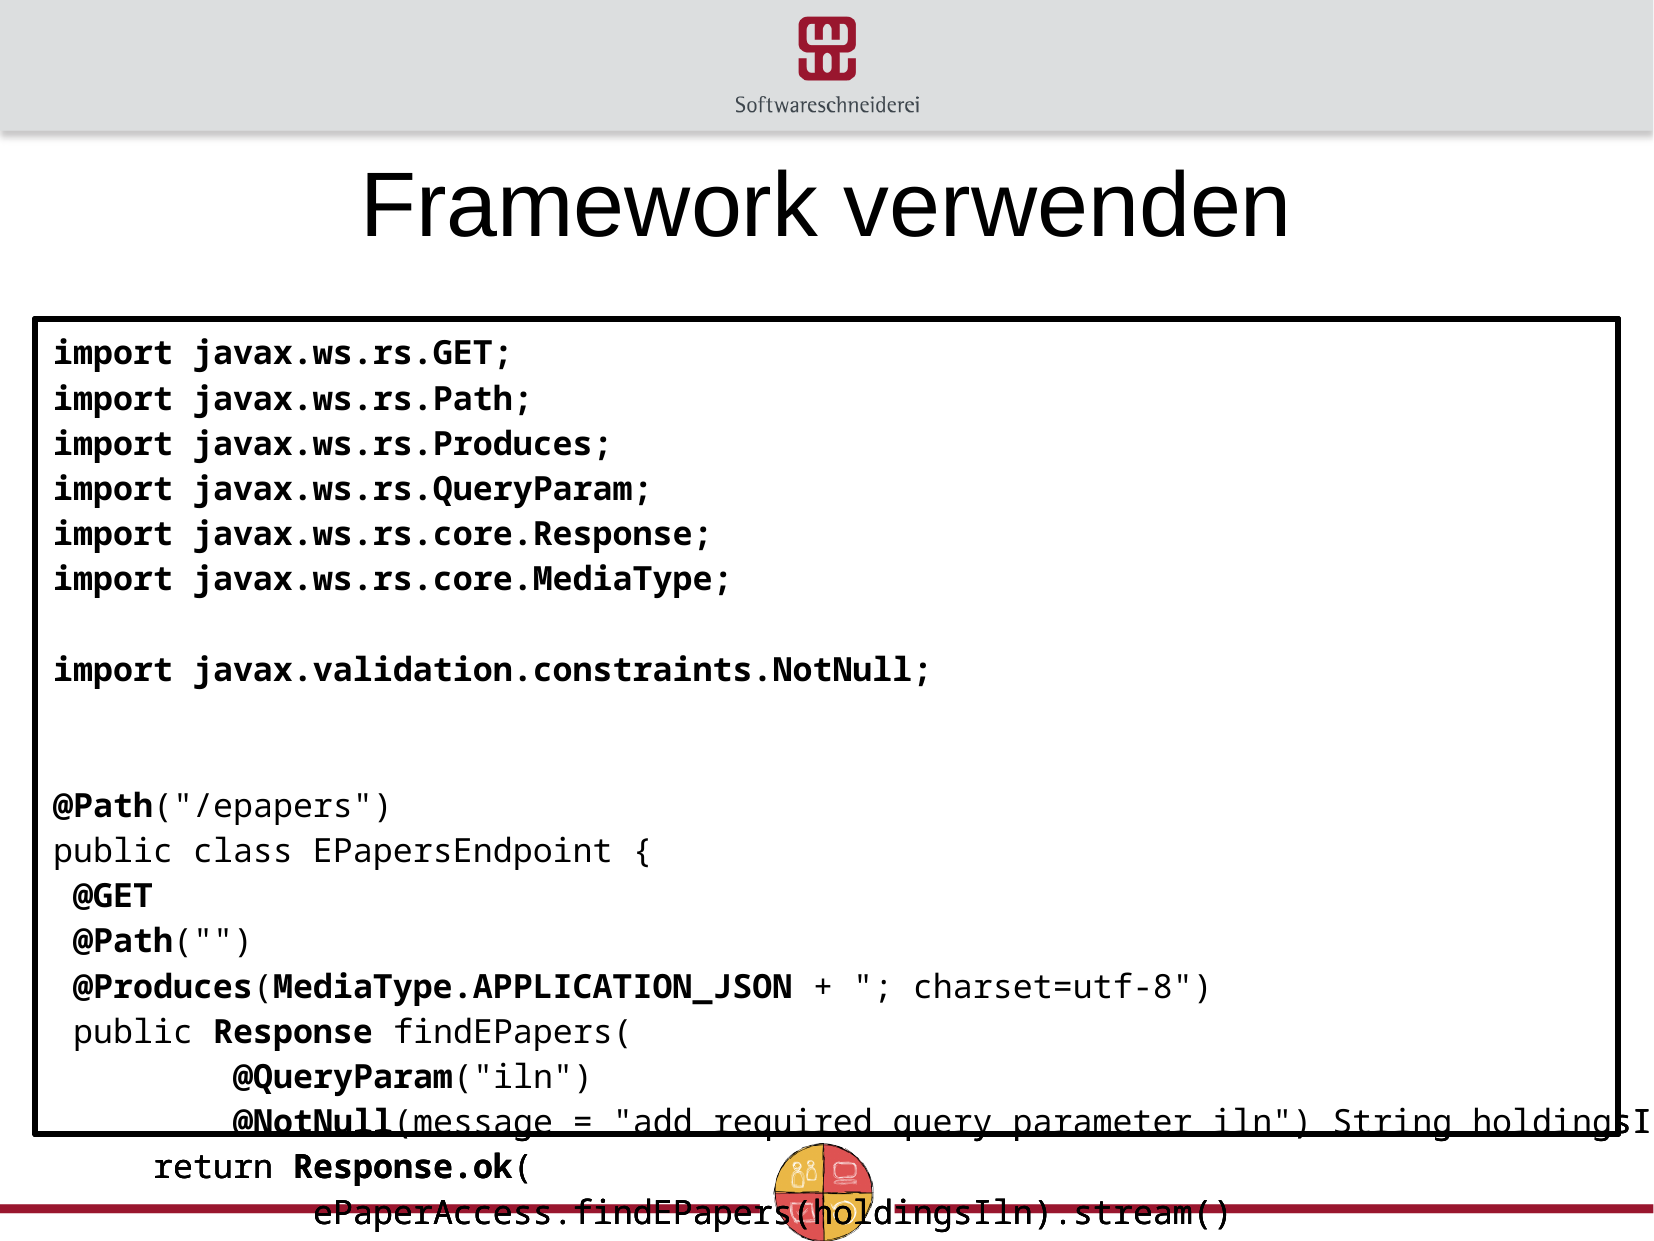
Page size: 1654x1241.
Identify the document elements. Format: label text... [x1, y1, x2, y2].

text_box import javax.ws.rs.GET; import javax.ws.rs.Path; import javax.ws.rs.Produces; import javax.ws.rs.QueryParam; import javax.ws.rs.core.Response; import javax.ws.rs.core.MediaType; import javax.validation.constraints.NotNull; @Path("/epapers") public class EPapersEndpoint { @GET @Path("") @Produces(MediaType.APPLICATION_JSON + "; charset=utf-8") public Response findEPapers( @QueryParam("iln") @NotNull(message = "add required query parameter iln") String holdingsIln) { return Response.ok( ePaperAccess.findEPapers(holdingsIln).stream() .map(ePaperToEPaperResource) .collect(Collectors.toList()) ).build(); } [35, 318, 1619, 1134]
picture [0, 0, 1654, 1241]
title Framework verwenden [82, 147, 1571, 257]
